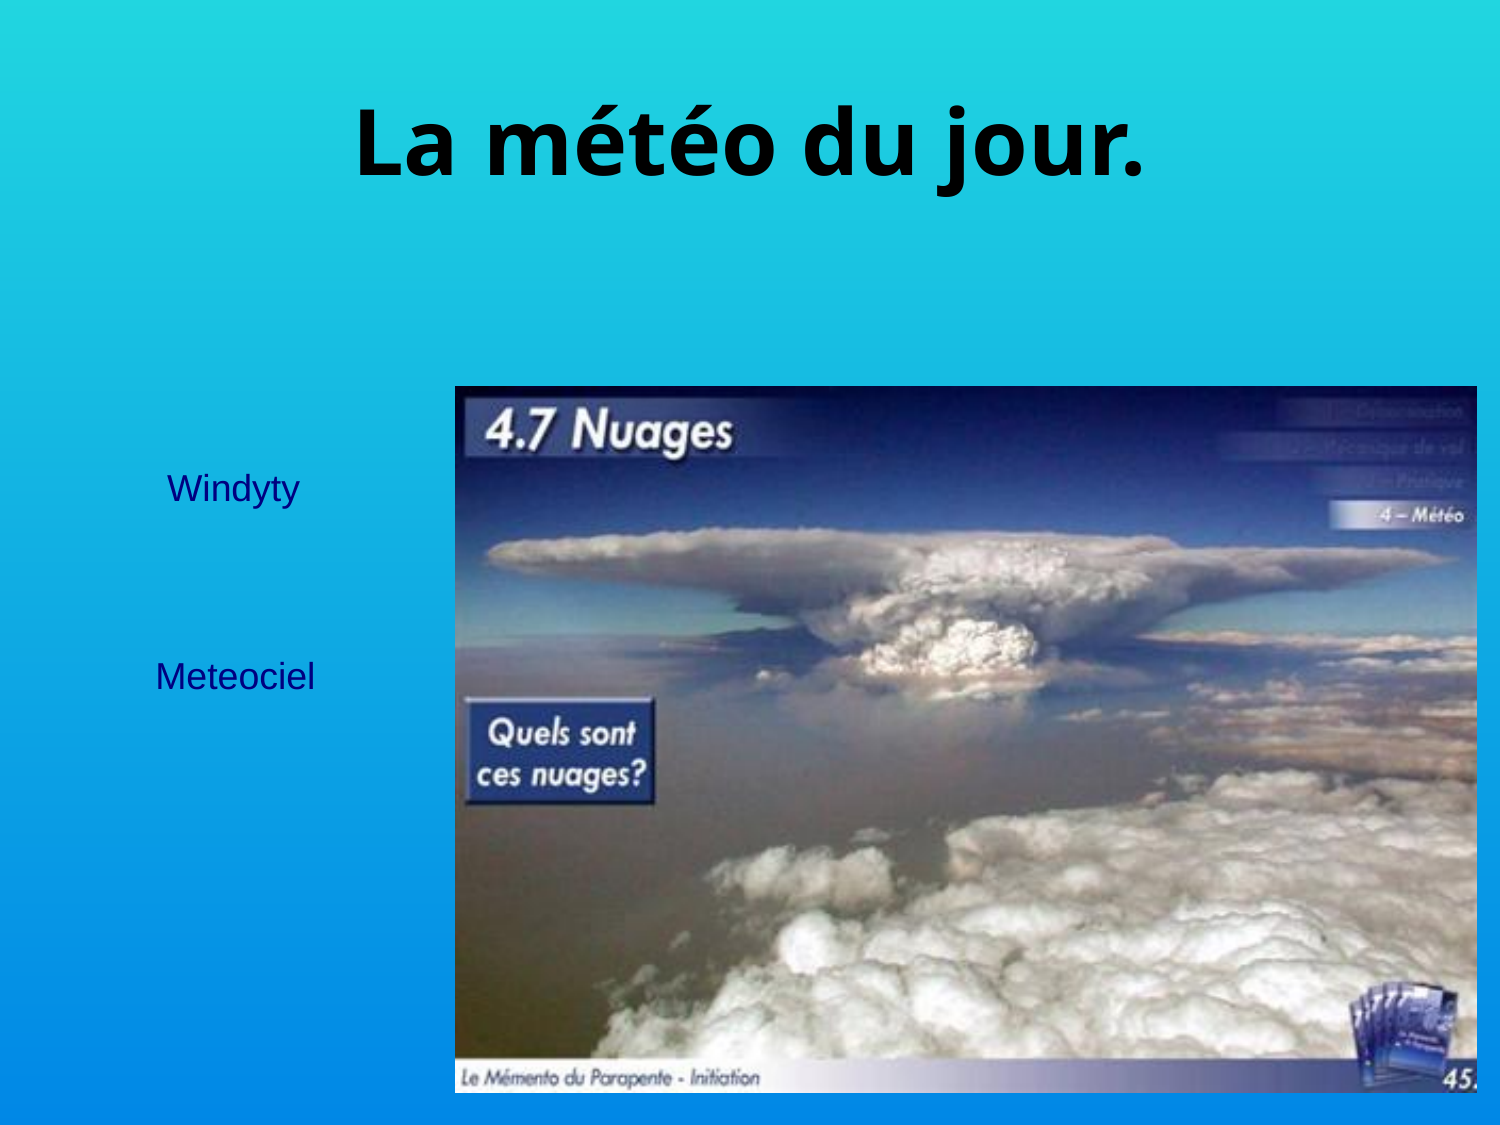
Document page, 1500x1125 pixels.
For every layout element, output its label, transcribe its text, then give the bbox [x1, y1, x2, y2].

picture [455, 386, 1500, 1093]
text_box Meteociel [140, 644, 455, 705]
title La météo du jour. [75, 45, 1425, 233]
text_box Windyty [152, 456, 455, 517]
